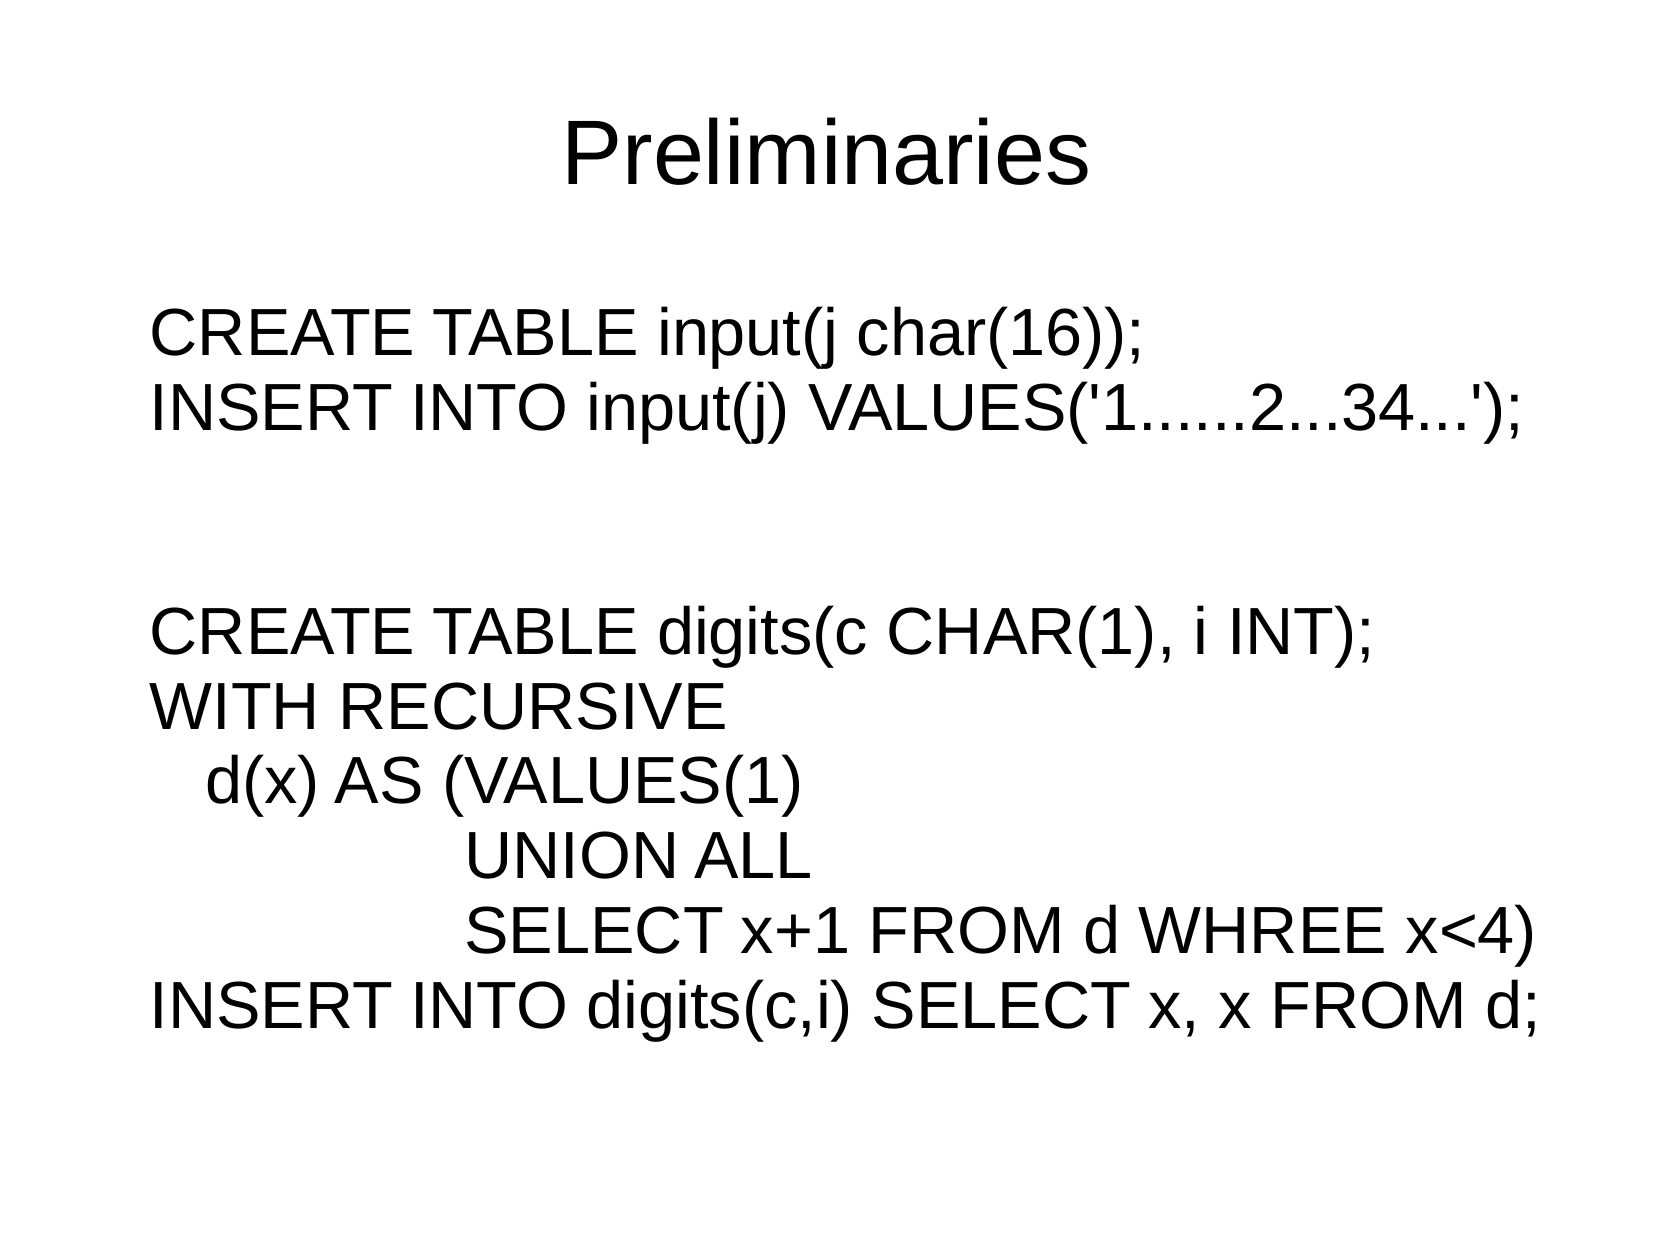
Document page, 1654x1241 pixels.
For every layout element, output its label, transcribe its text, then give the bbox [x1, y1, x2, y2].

title Preliminaries [82, 49, 1571, 257]
text_box CREATE TABLE input(j char(16)); INSERT INTO input(j) VALUES('1......2...34...'); CREATE TABLE digits(c CHAR(1), i INT); WITH RECURSIVE d(x) AS (VALUES(1) UNION ALL SELECT x+1 FROM d WHREE x<4) INSERT INTO digits(c,i) SELECT x, x FROM d; [135, 287, 1559, 1051]
